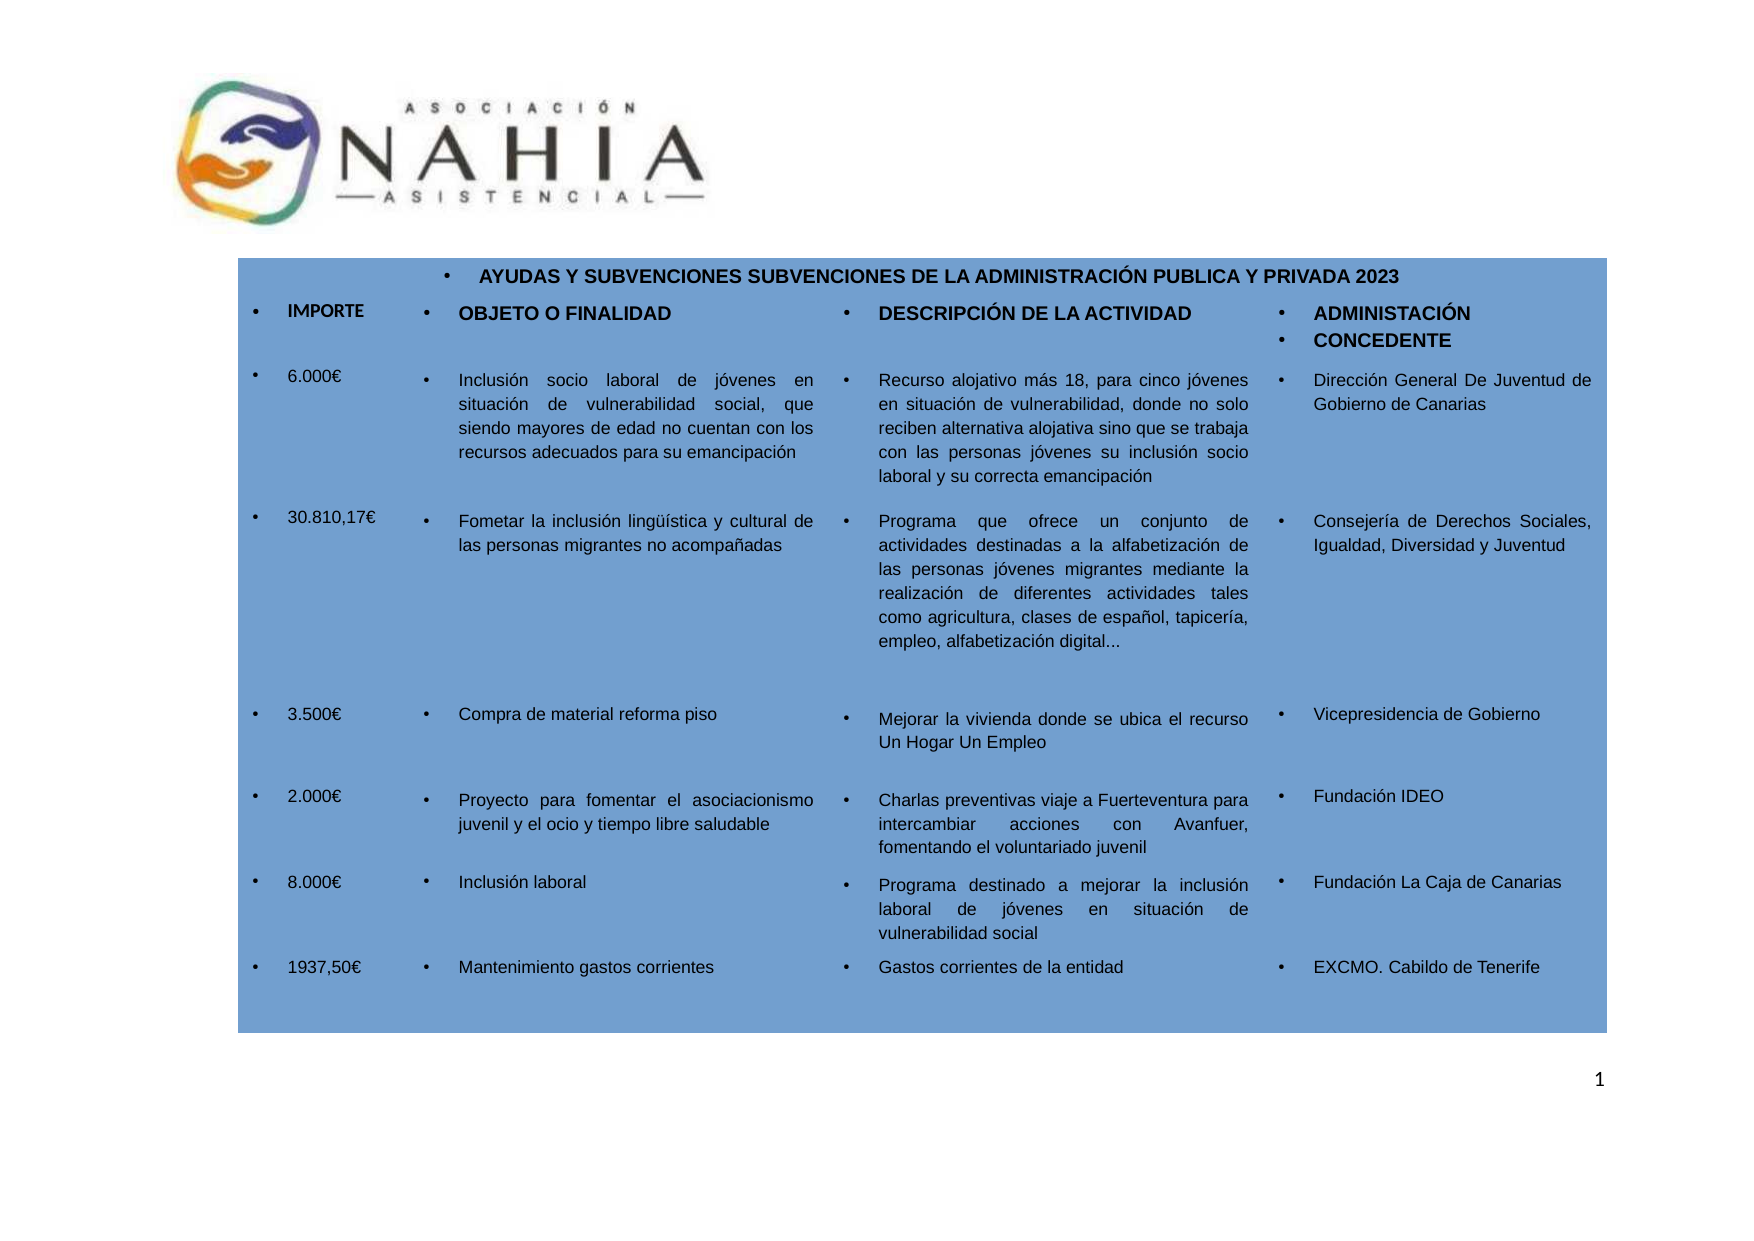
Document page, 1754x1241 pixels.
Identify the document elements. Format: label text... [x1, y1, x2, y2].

table_cell 3.500€ [238, 698, 409, 779]
table_cell IMPORTE [238, 295, 409, 359]
table_cell Programa destinado a mejorar la inclusión laboral de jóvenes en situación de vulnerabilidad social [829, 865, 1264, 950]
table_cell Mejorar la vivienda donde se ubica el recurso Un Hogar Un Empleo [829, 698, 1264, 779]
table_cell 2.000€ [238, 779, 409, 865]
table_cell Dirección General De Juventud de Gobierno de Canarias [1264, 359, 1607, 500]
table_cell Consejería de Derechos Sociales, Igualdad, Diversidad y Juventud [1264, 500, 1607, 698]
table_cell Compra de material reforma piso [409, 698, 829, 779]
table_cell 8.000€ [238, 865, 409, 950]
table_cell Gastos corrientes de la entidad [829, 950, 1264, 1033]
table_cell Charlas preventivas viaje a Fuerteventura para intercambiar acciones con Avanfuer, fomentando el voluntariado juvenil [829, 779, 1264, 865]
table_cell EXCMO. Cabildo de Tenerife [1264, 950, 1607, 1033]
table_cell Vicepresidencia de Gobierno [1264, 698, 1607, 779]
table_header AYUDAS Y SUBVENCIONES SUBVENCIONES DE LA ADMINISTRACIÓN PUBLICA Y PRIVADA 2023 [238, 258, 1607, 295]
table_cell Inclusión socio laboral de jóvenes en situación de vulnerabilidad social, que siendo mayores de edad no cuentan con los recursos adecuados para su emancipación [409, 359, 829, 500]
table_cell ADMINISTACIÓN CONCEDENTE [1264, 295, 1607, 359]
table_cell DESCRIPCIÓN DE LA ACTIVIDAD [829, 295, 1264, 359]
table_cell Programa que ofrece un conjunto de actividades destinadas a la alfabetización de las personas jóvenes migrantes mediante la realización de diferentes actividades tales como agricultura, clases de español, tapicería, empleo, alfabetización digital... [829, 500, 1264, 698]
table_cell Recurso alojativo más 18, para cinco jóvenes en situación de vulnerabilidad, donde no solo reciben alternativa alojativa sino que se trabaja con las personas jóvenes su inclusión socio laboral y su correcta emancipación [829, 359, 1264, 500]
table_cell Fundación La Caja de Canarias [1264, 865, 1607, 950]
table_cell Proyecto para fomentar el asociacionismo juvenil y el ocio y tiempo libre saludable [409, 779, 829, 865]
table_cell Inclusión laboral [409, 865, 829, 950]
table_cell Fundación IDEO [1264, 779, 1607, 865]
table_cell OBJETO O FINALIDAD [409, 295, 829, 359]
picture [147, 73, 748, 234]
table_cell Mantenimiento gastos corrientes [409, 950, 829, 1033]
table_cell 1937,50€ [238, 950, 409, 1033]
table_cell 30.810,17€ [238, 500, 409, 698]
text_box 1 [1594, 1064, 1609, 1085]
table_cell Fometar la inclusión lingüística y cultural de las personas migrantes no acompañadas [409, 500, 829, 698]
table_cell 6.000€ [238, 359, 409, 500]
